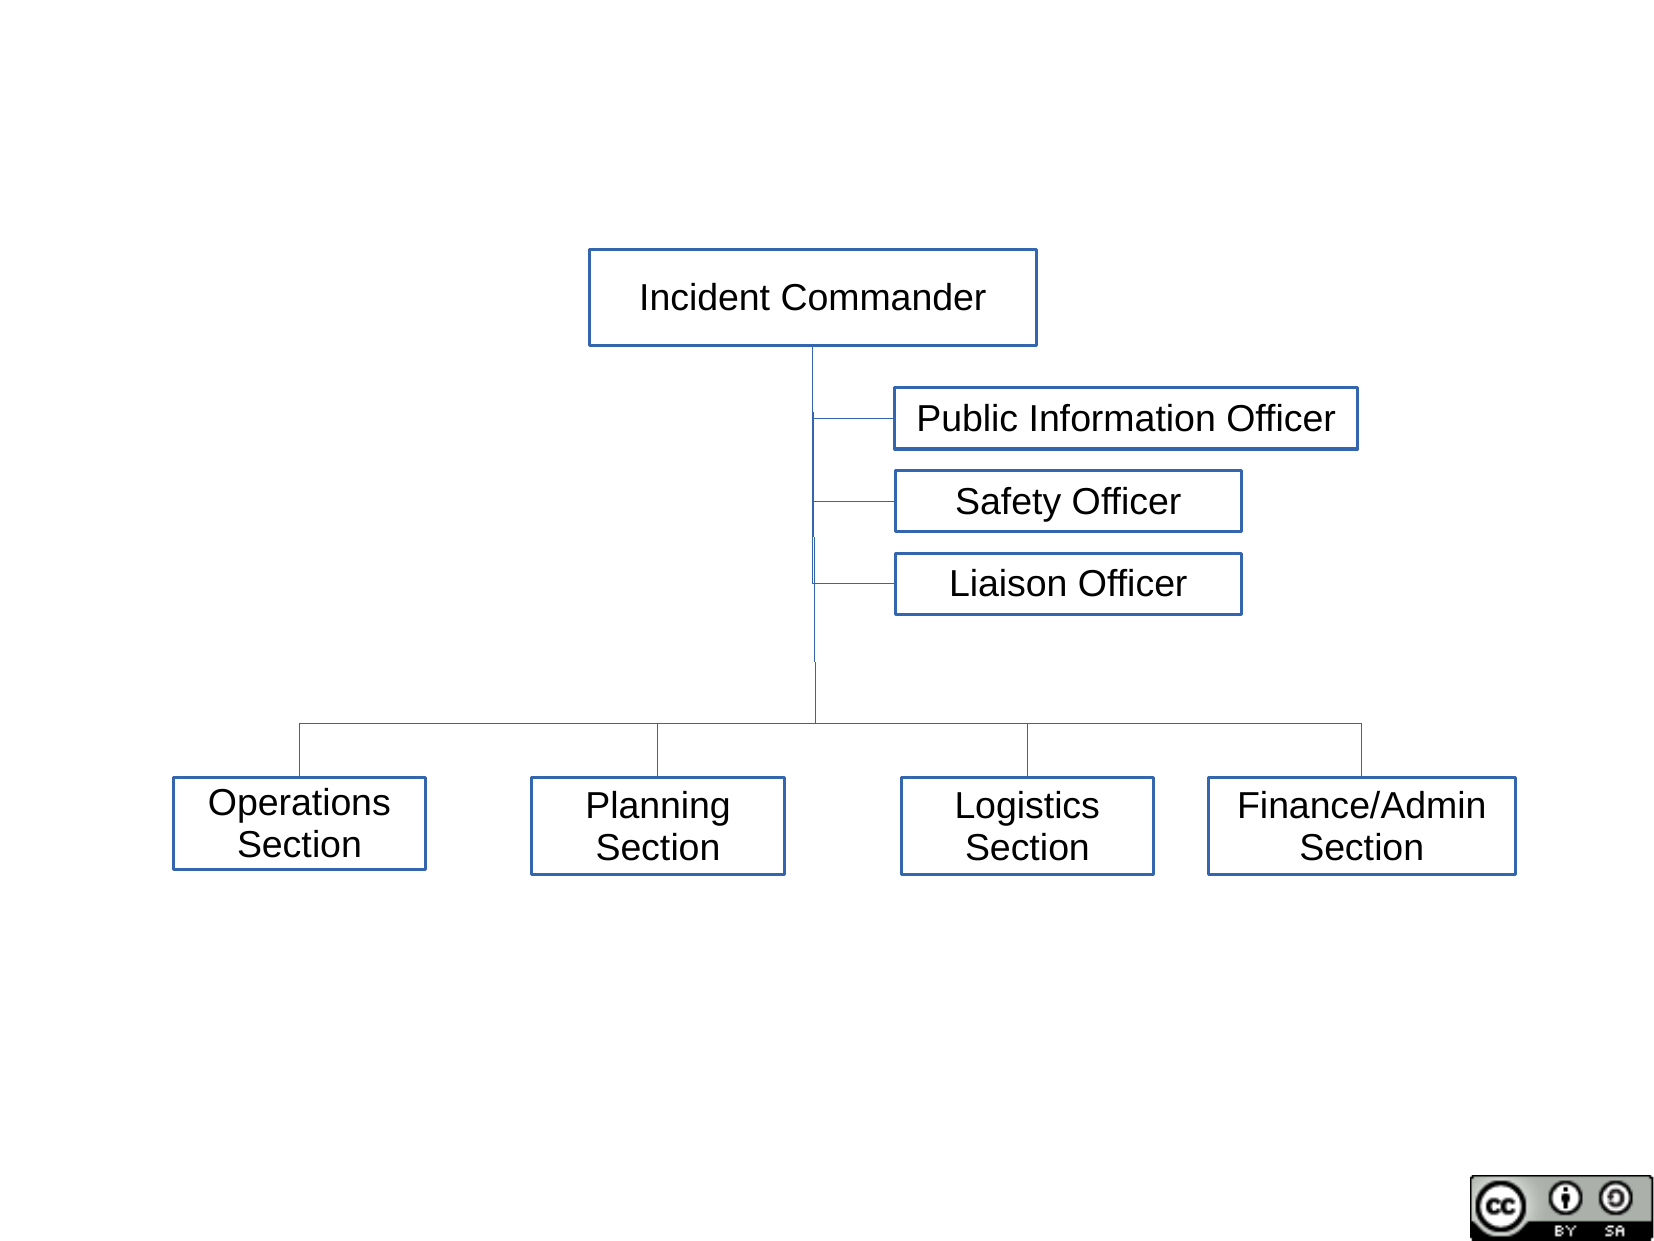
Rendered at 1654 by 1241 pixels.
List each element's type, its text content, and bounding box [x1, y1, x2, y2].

text_box Liaison Officer [895, 553, 1242, 615]
text_box Planning Section [531, 777, 785, 875]
text_box Operations Section [173, 777, 426, 870]
text_box Public Information Officer [894, 387, 1358, 449]
text_box Incident Commander [589, 249, 1037, 346]
text_box Safety Officer [895, 470, 1242, 532]
text_box Finance/Admin Section [1208, 777, 1516, 875]
text_box Logistics Section [901, 777, 1154, 875]
picture [1470, 1175, 1654, 1241]
